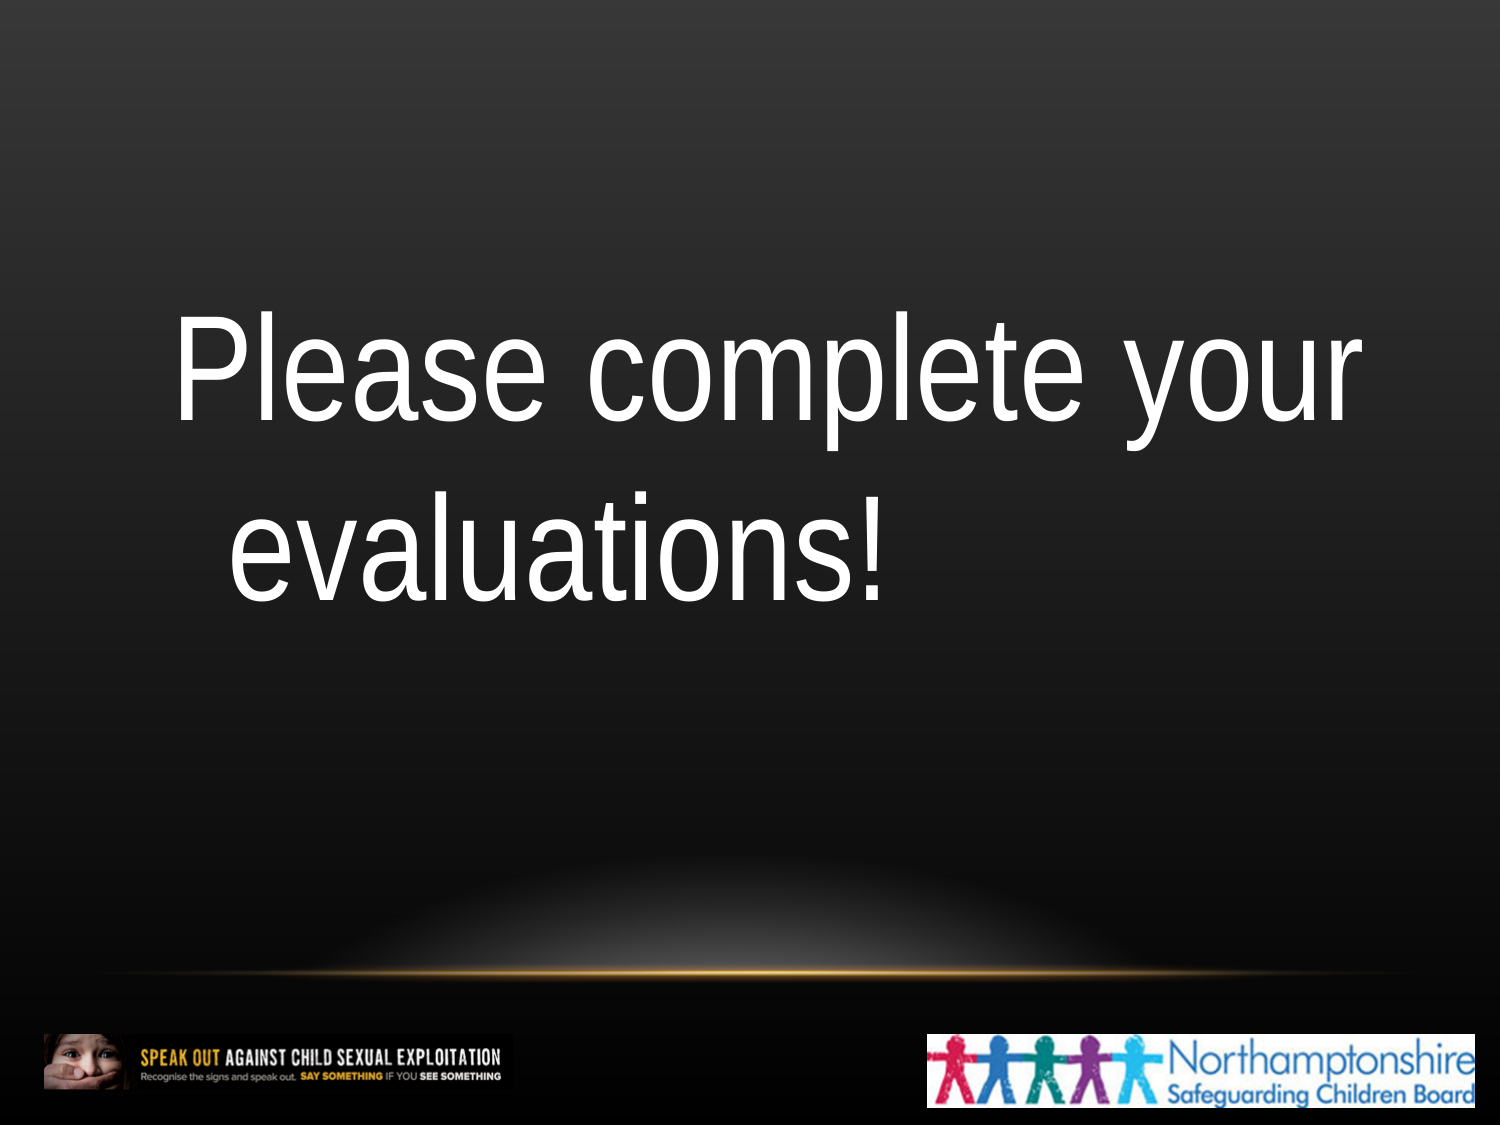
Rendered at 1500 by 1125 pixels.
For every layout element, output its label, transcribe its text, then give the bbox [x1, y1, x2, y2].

picture [44, 1035, 515, 1091]
picture [927, 1035, 1475, 1108]
list Please complete your evaluations! [99, 262, 1400, 938]
